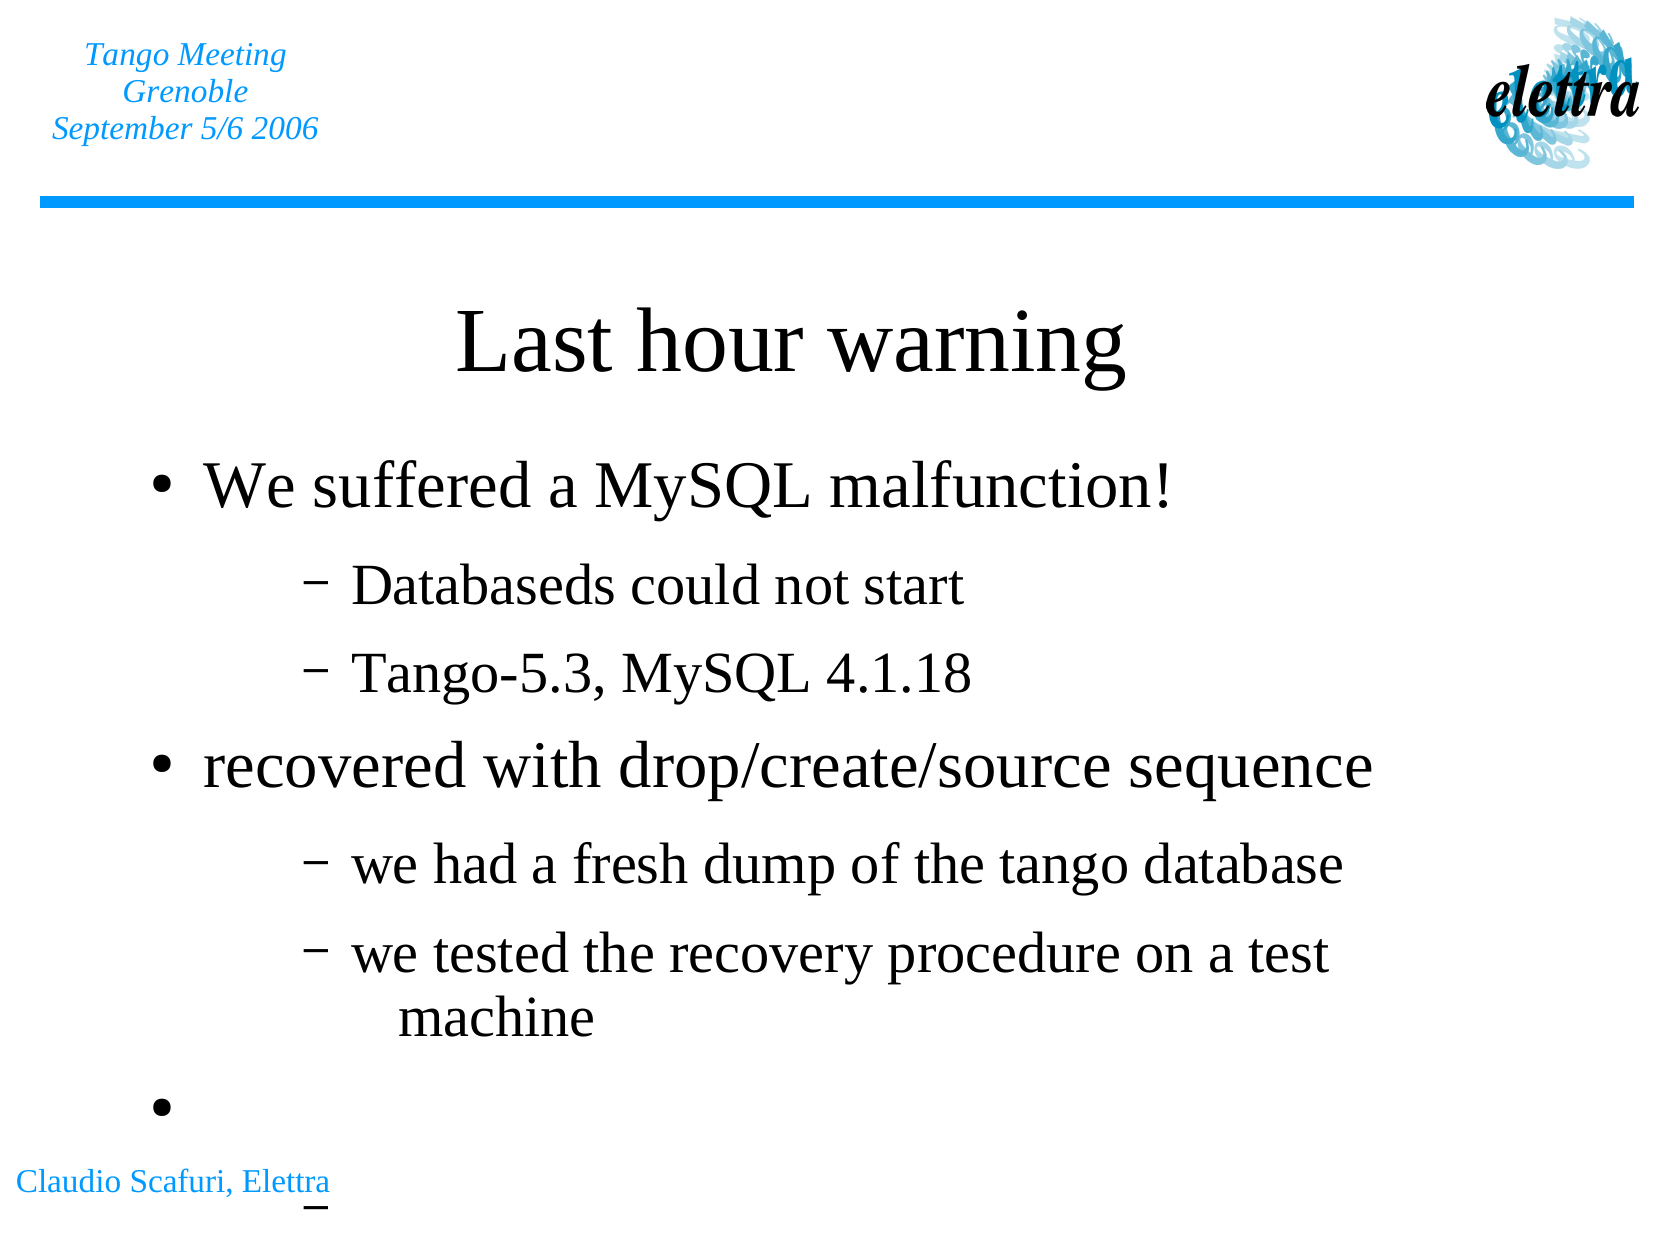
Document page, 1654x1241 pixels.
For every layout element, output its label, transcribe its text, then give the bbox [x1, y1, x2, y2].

list We suffered a MySQL malfunction! Databaseds could not start Tango-5.3, MySQL 4.1.18 recovered with drop/create/source sequence we had a fresh dump of the tango database we tested the recovery procedure on a test machine [114, 448, 1527, 1227]
picture [1486, 16, 1639, 169]
title Last hour warning [86, 236, 1499, 444]
